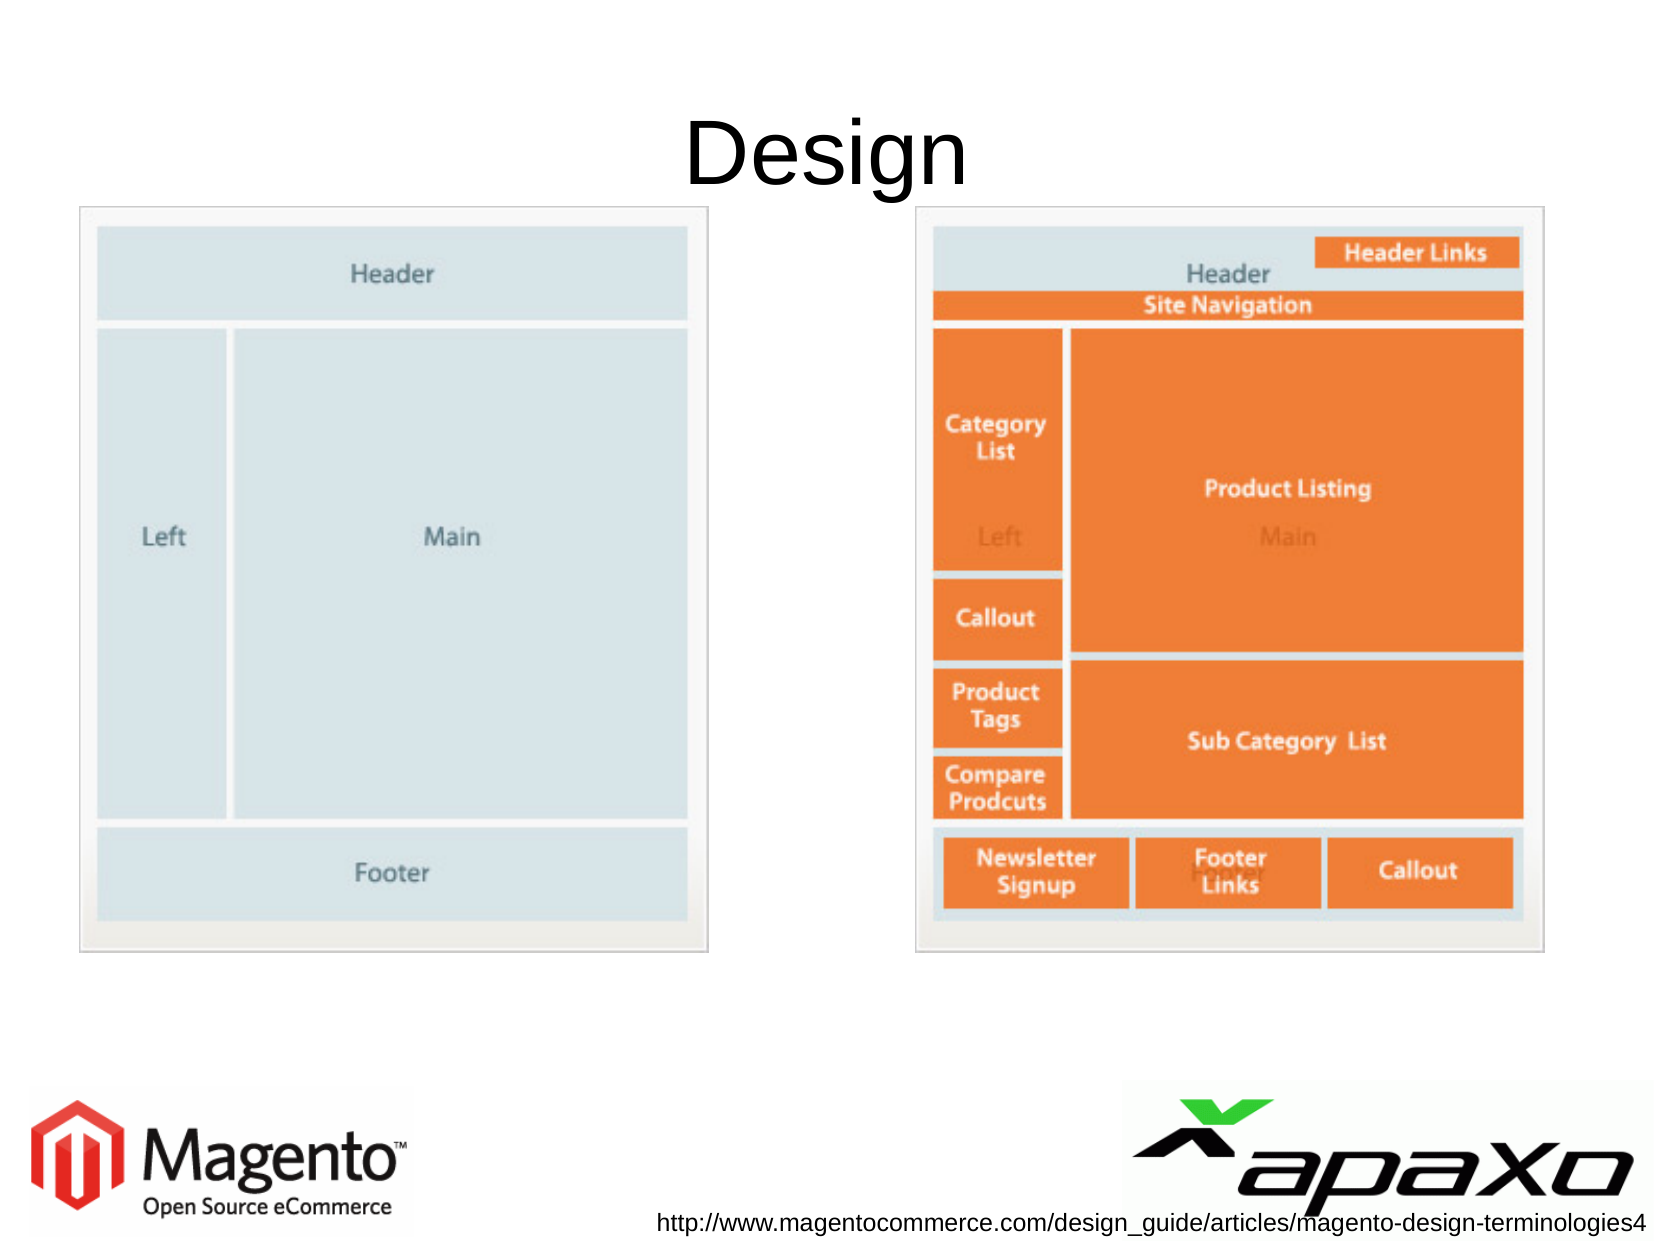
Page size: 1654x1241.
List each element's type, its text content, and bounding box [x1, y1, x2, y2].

picture [29, 1086, 414, 1237]
picture [79, 206, 709, 953]
text_box http://www.magentocommerce.com/design_guide/articles/magento-design-terminologies4 [641, 1201, 1654, 1241]
picture [1122, 1080, 1654, 1201]
picture [915, 206, 1545, 953]
title Design [82, 56, 1571, 250]
